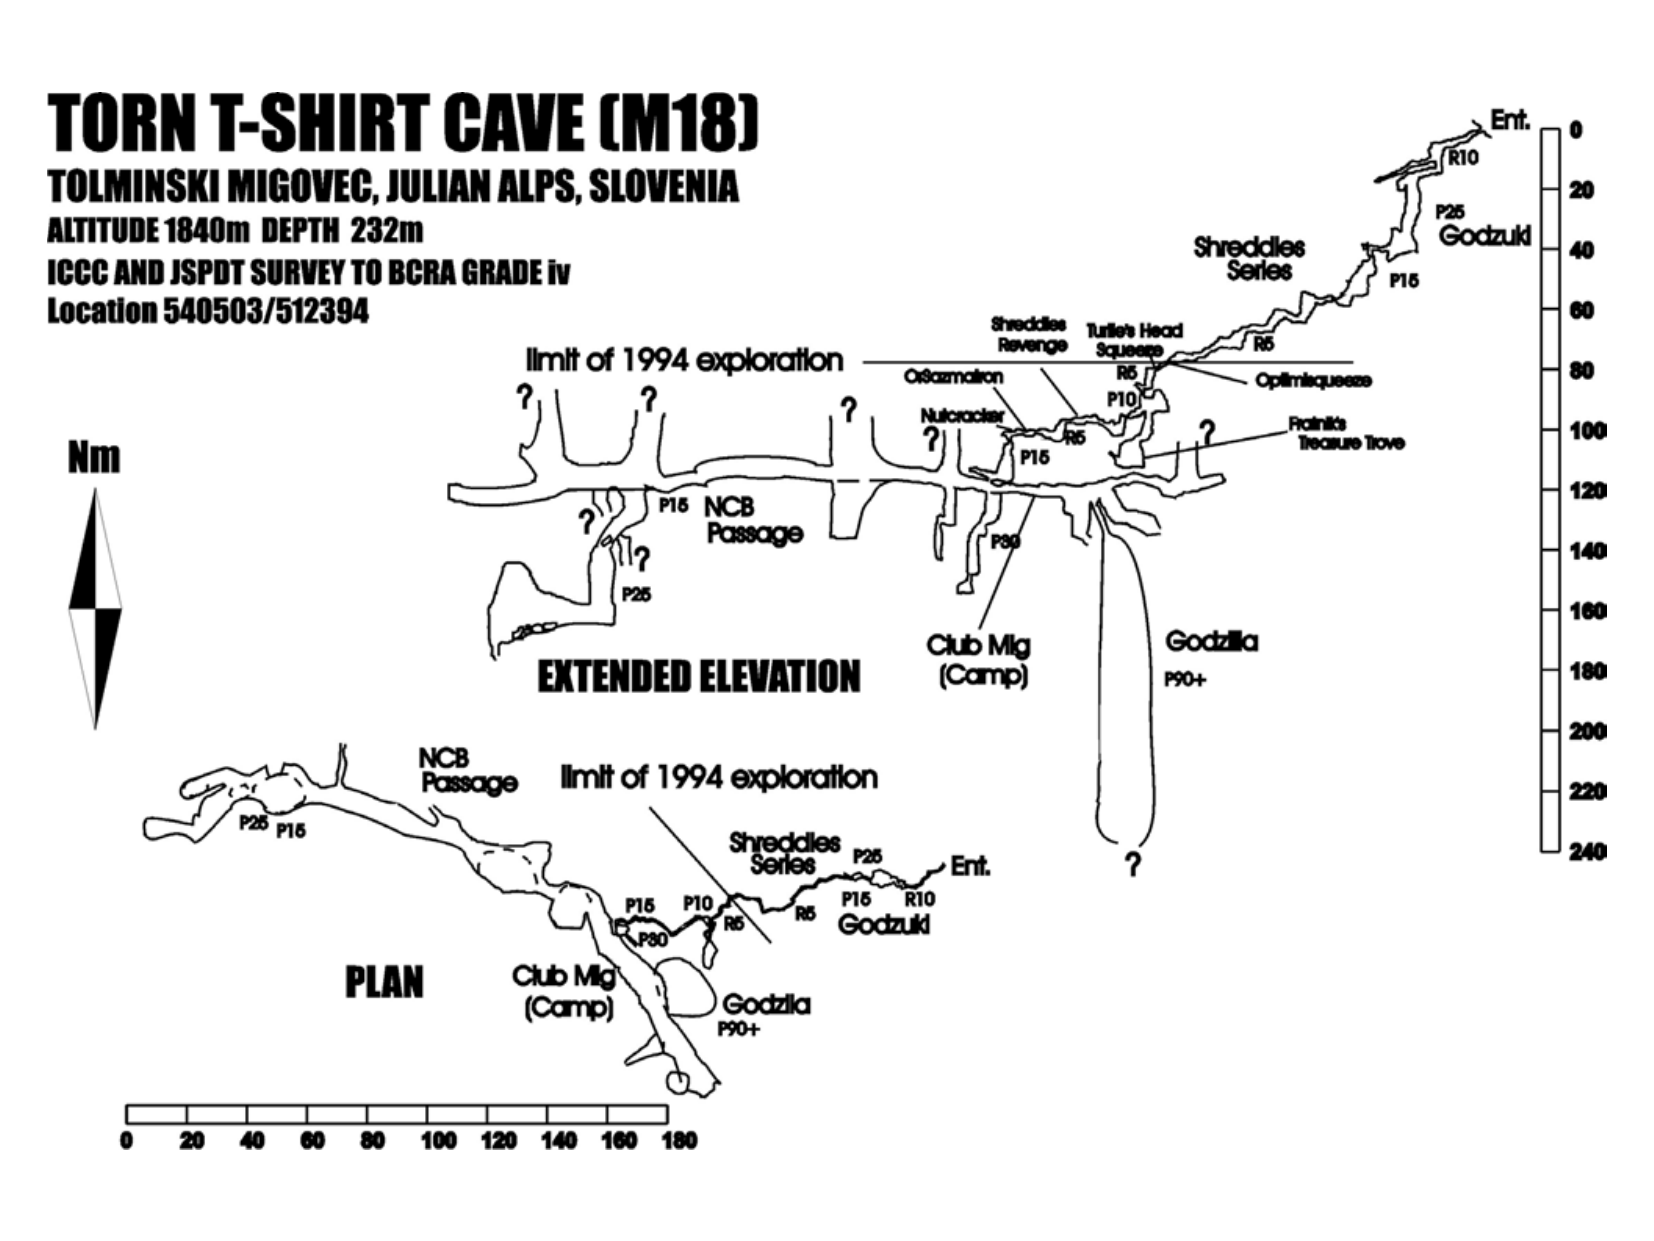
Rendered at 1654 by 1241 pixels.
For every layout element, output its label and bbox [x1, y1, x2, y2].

picture [47, 92, 1607, 1150]
